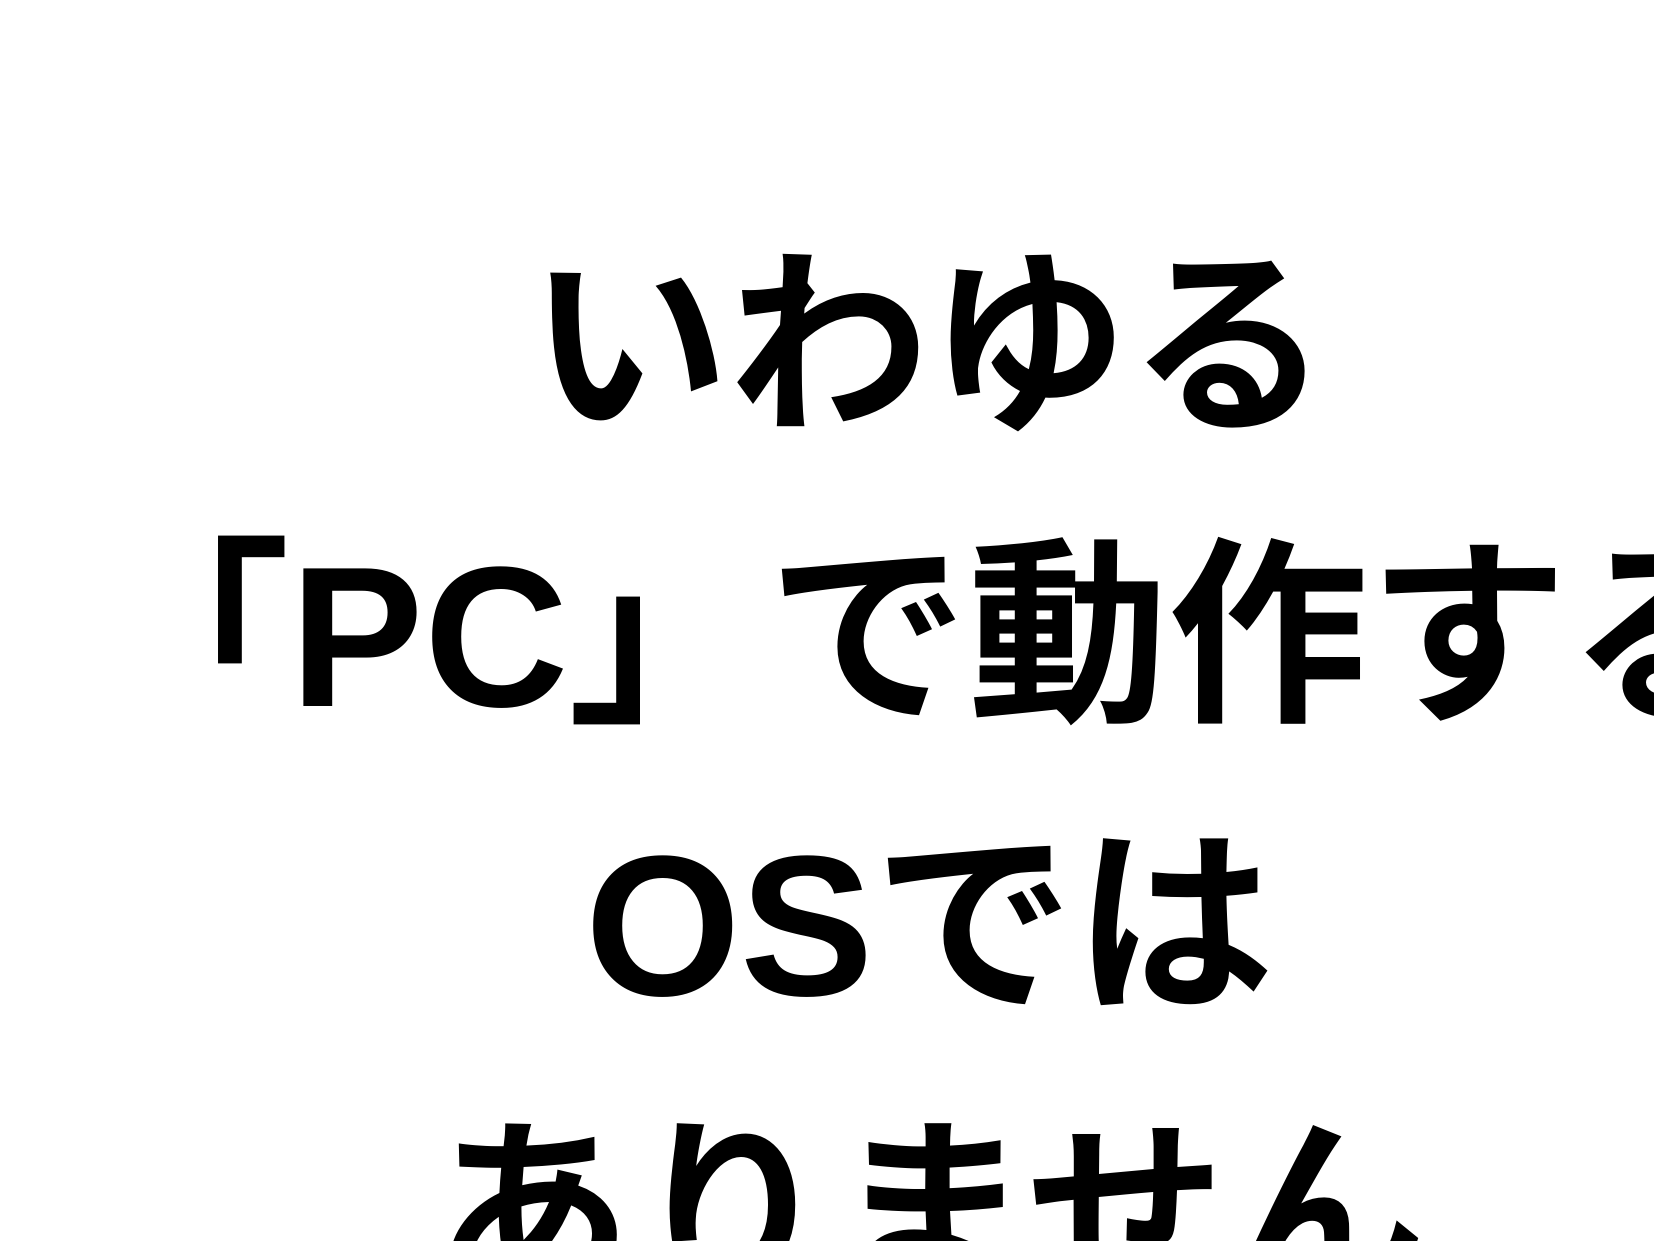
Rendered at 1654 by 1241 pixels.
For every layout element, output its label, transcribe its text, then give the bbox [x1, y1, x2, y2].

text_box いわゆる 「PC」で動作する OSでは ありません [75, 177, 1607, 1070]
